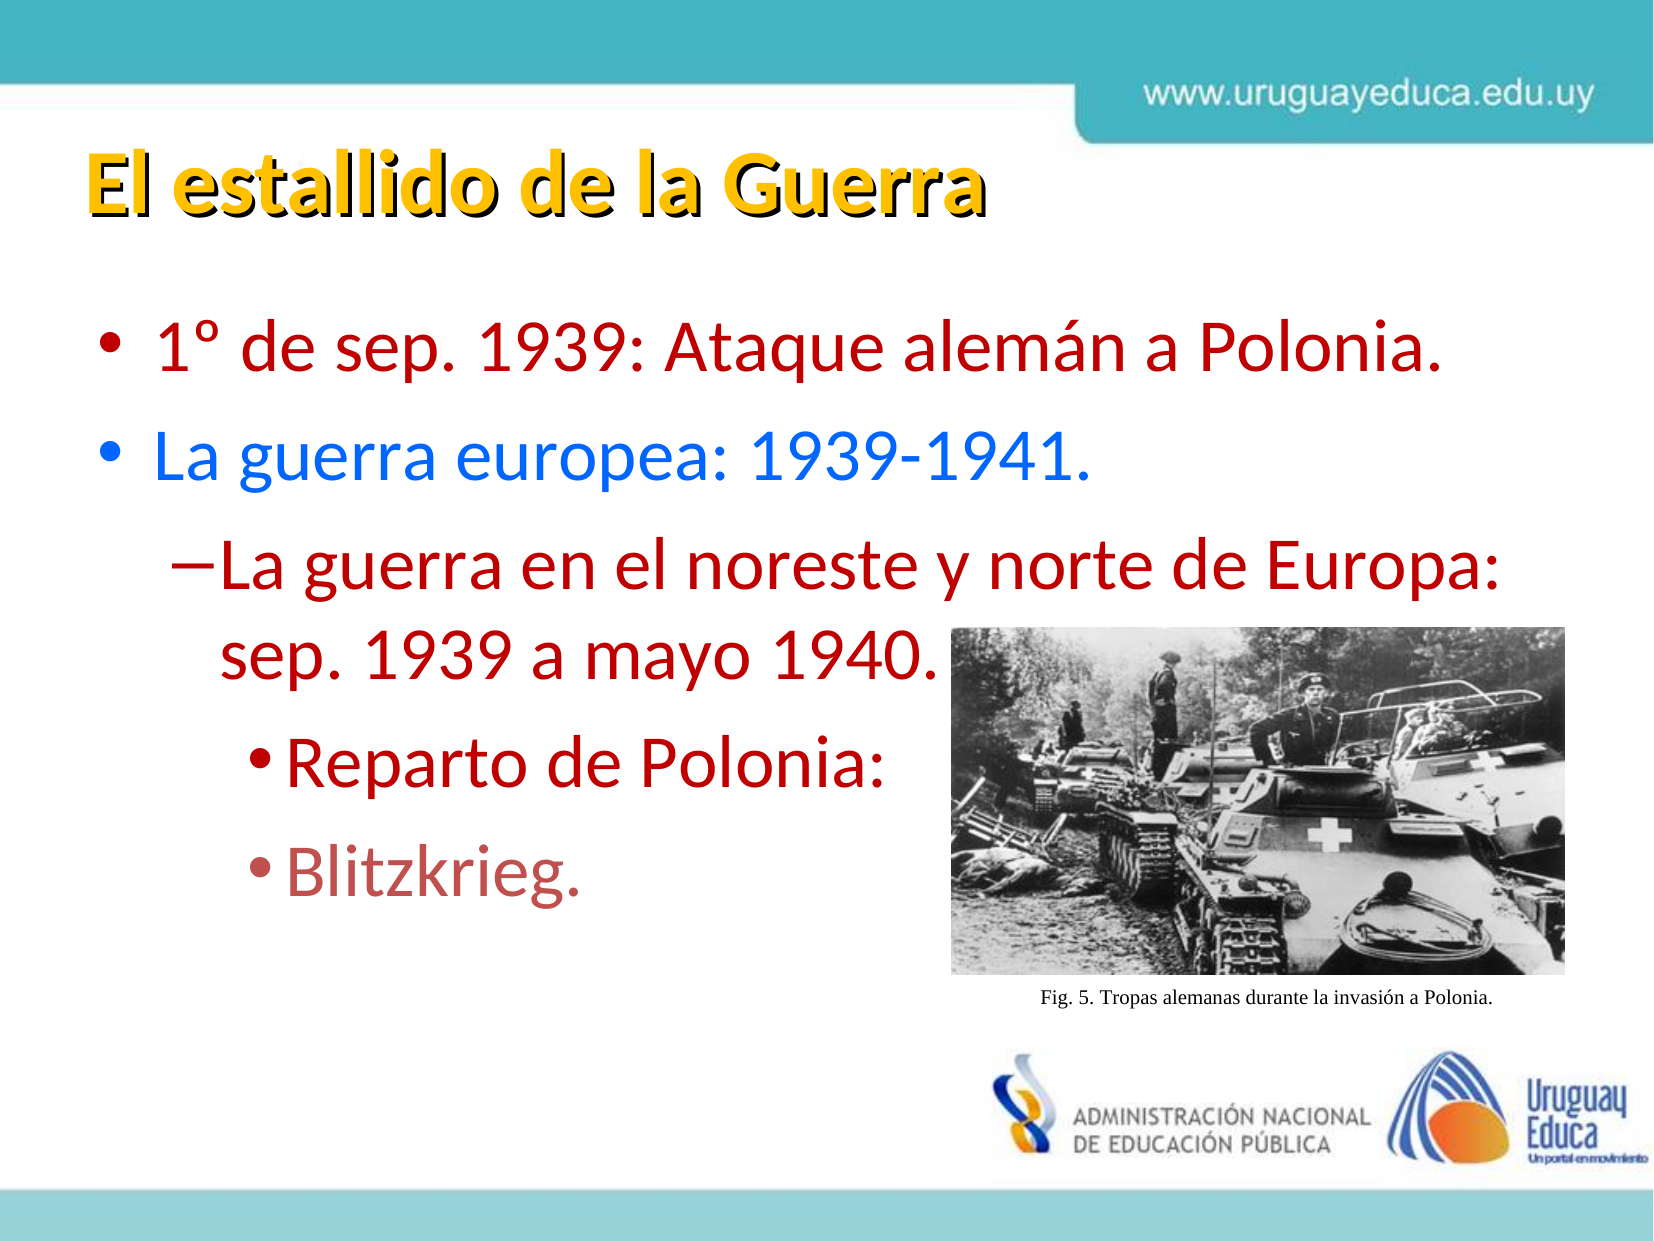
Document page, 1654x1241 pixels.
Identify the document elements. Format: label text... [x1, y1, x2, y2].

text_box Fig. 5. Tropas alemanas durante la invasión a Polonia. [1025, 976, 1535, 1016]
list 1º de sep. 1939: Ataque alemán a Polonia. La guerra europea: 1939-1941. La guerra en el noreste y norte de Europa: sep. 1939 a mayo 1940. Reparto de Polonia: Blitzkrieg. [82, 289, 1571, 1108]
title El estallido de la Guerra [8, 88, 1063, 266]
picture [0, 0, 1654, 1241]
